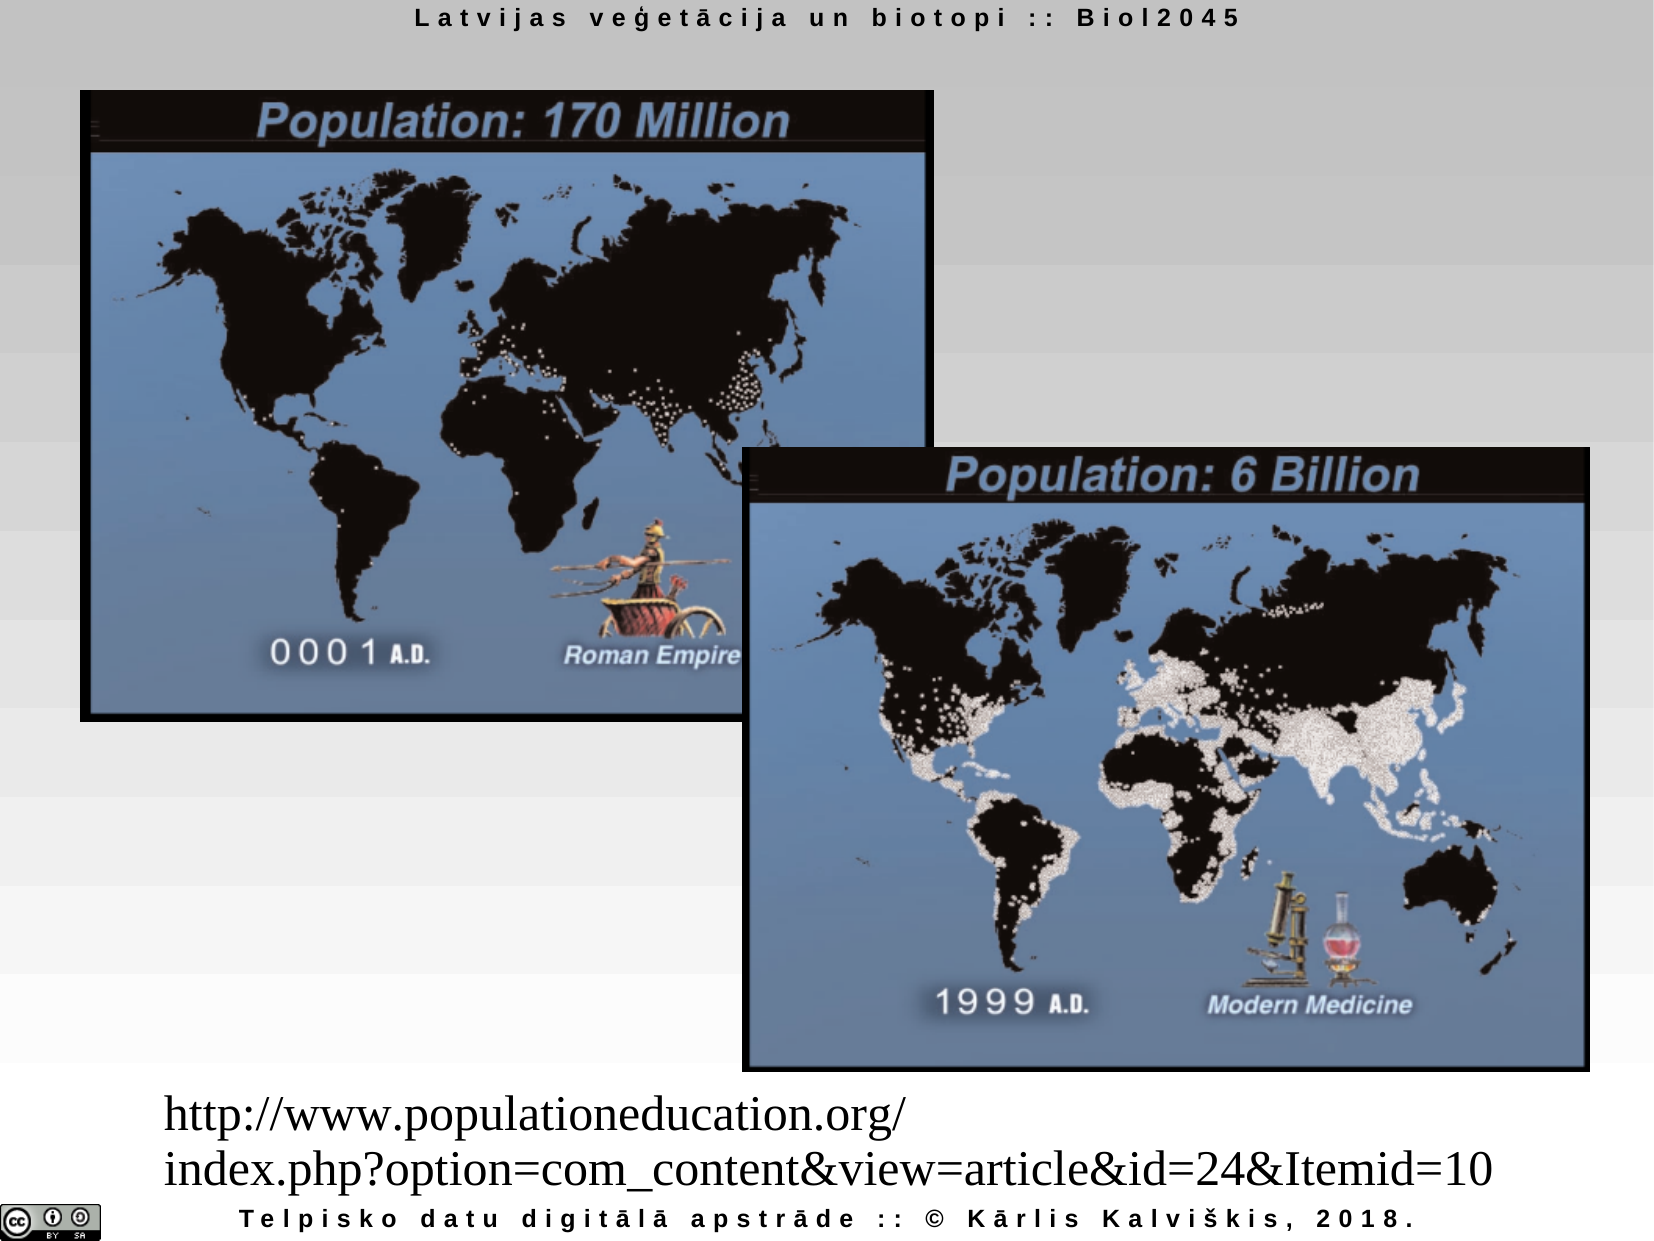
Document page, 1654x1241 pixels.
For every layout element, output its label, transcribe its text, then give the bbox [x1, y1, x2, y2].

text_box http://www.populationeducation.org/ index.php?option=com_content&view=article&id=24&Itemid=10 [163, 1085, 1495, 1197]
picture [0, 0, 1654, 1241]
